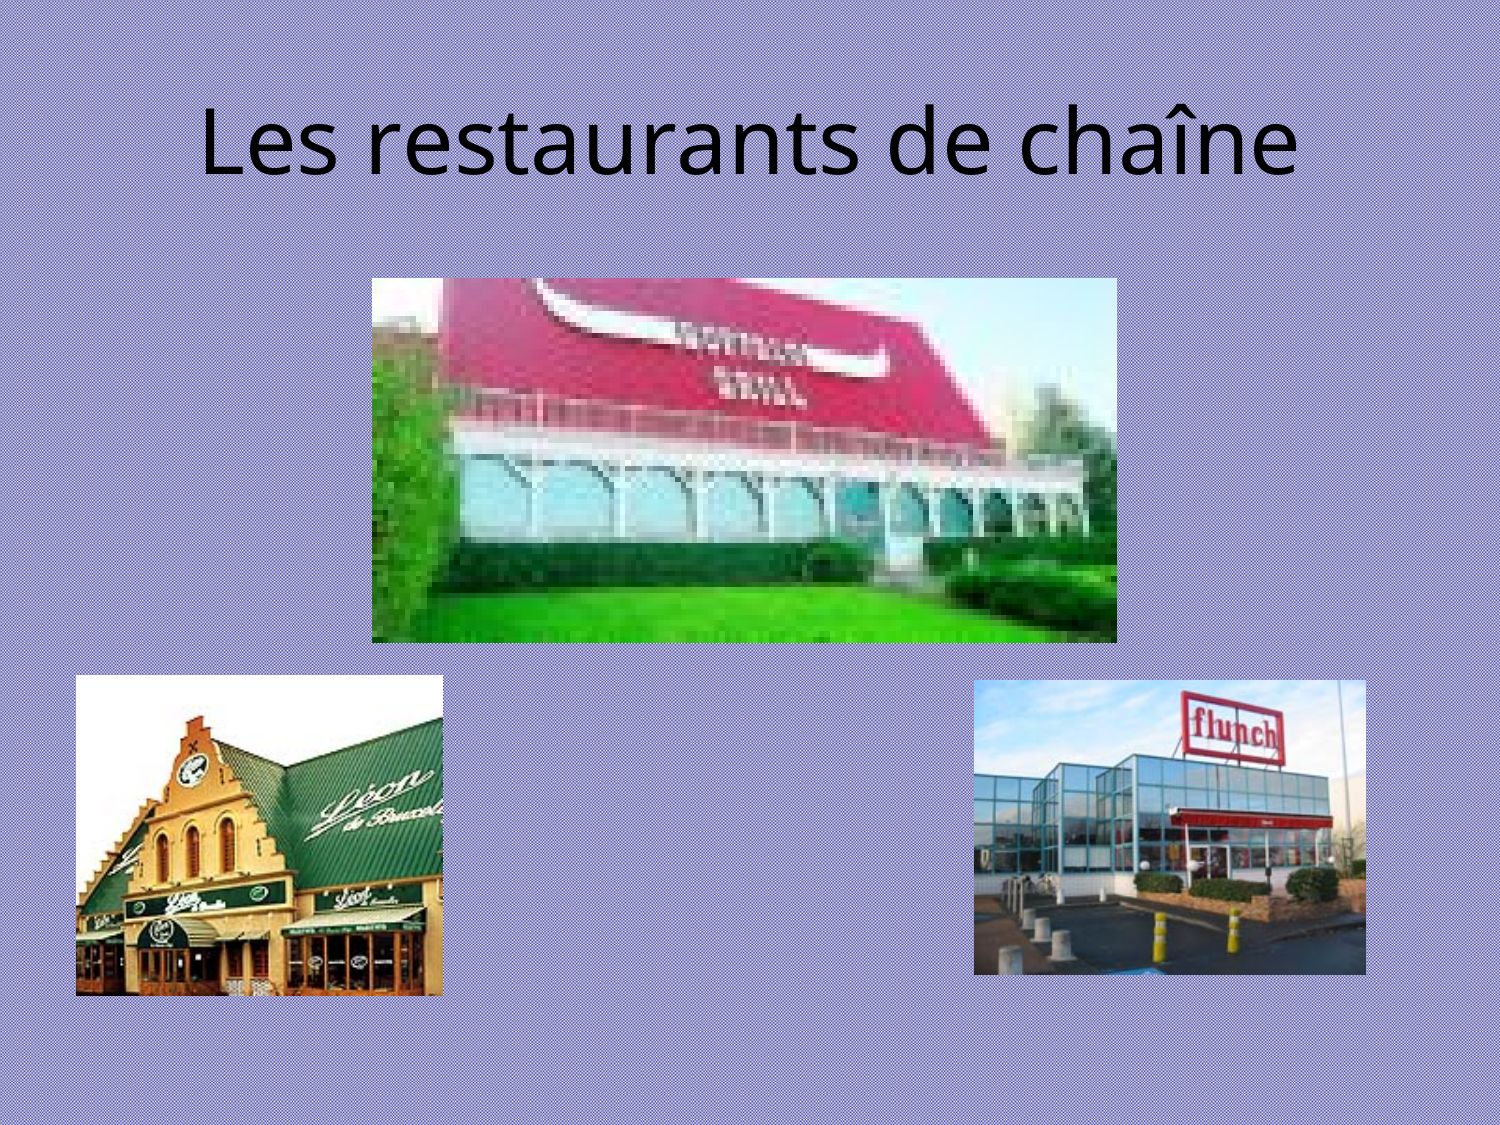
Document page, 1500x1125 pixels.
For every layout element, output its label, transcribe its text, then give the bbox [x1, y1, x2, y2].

picture [0, 0, 1500, 1125]
title Les restaurants de chaîne [75, 45, 1426, 233]
